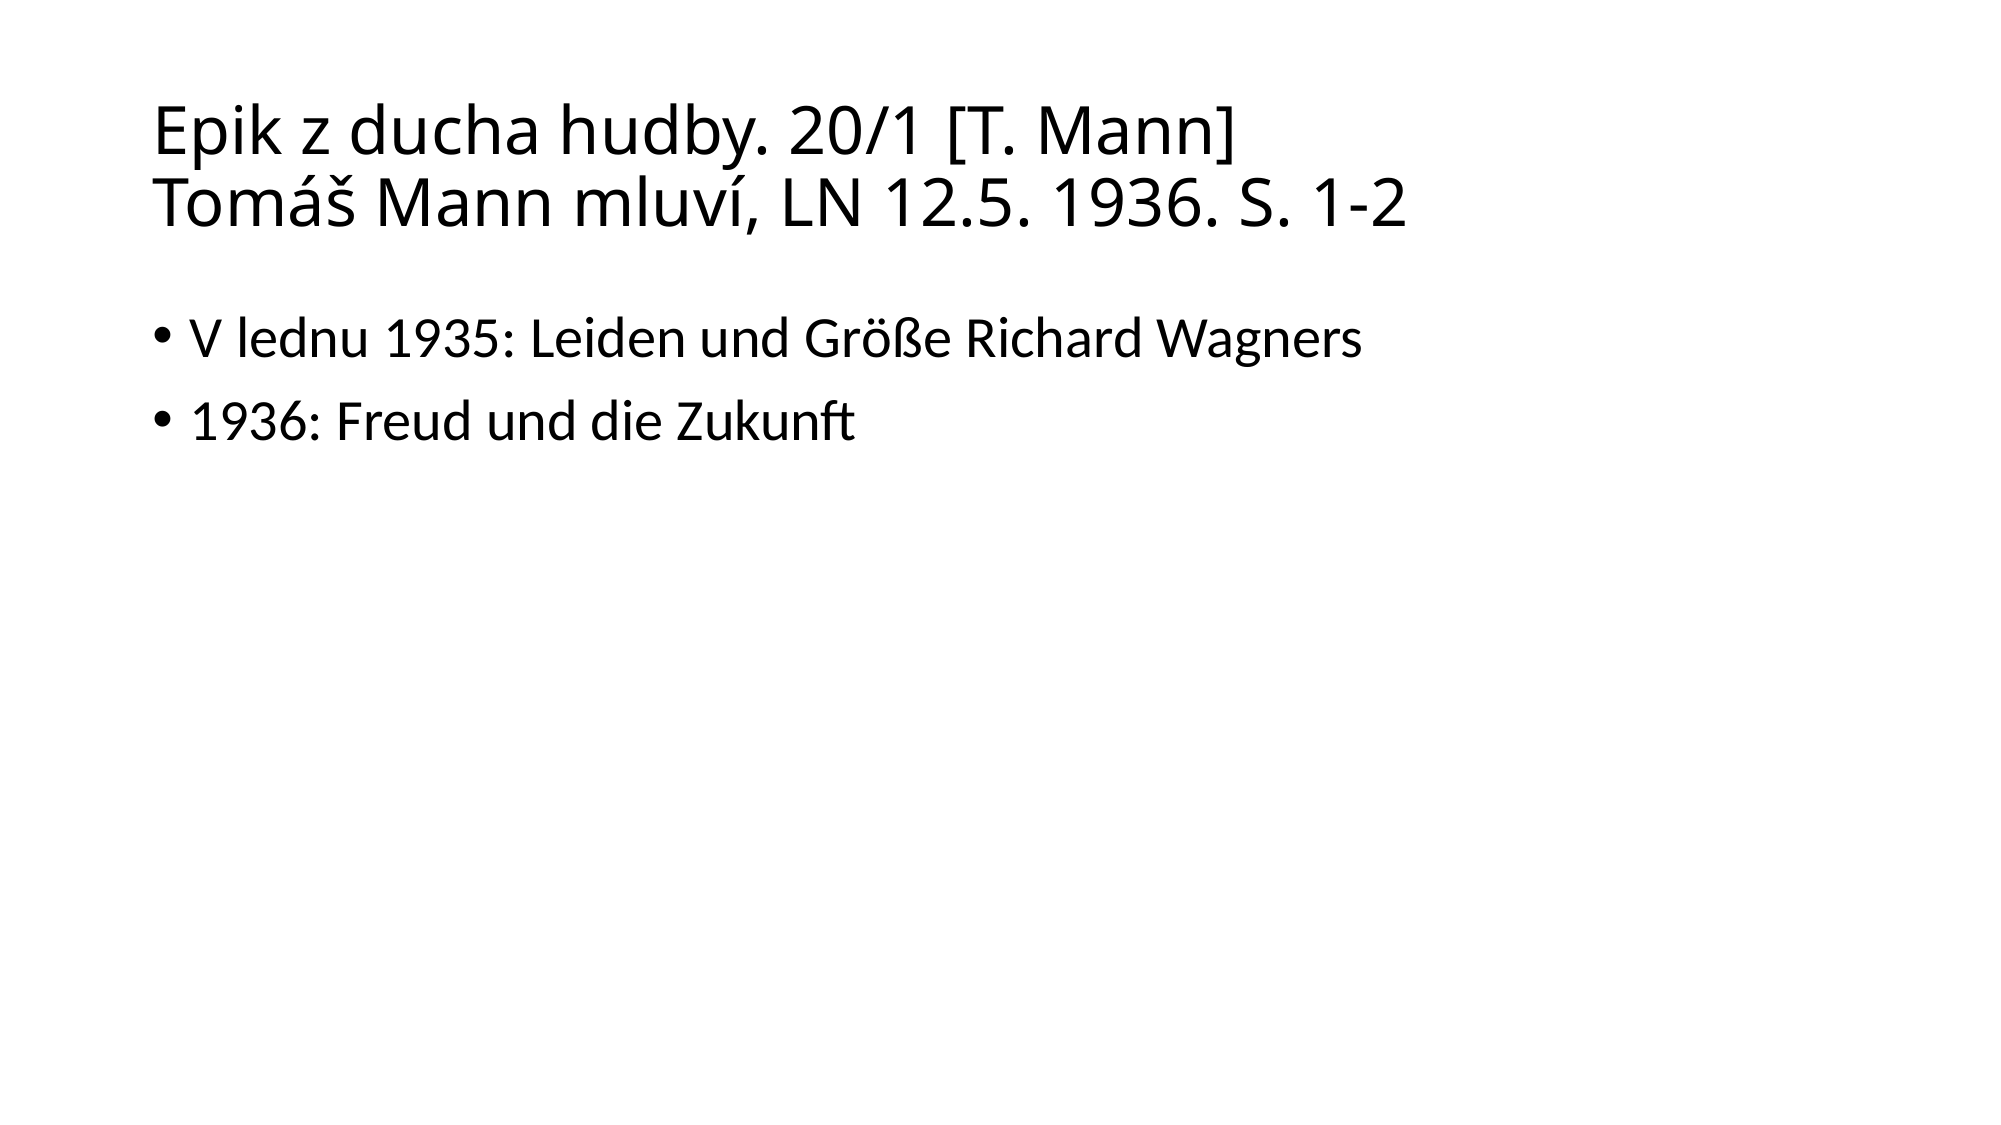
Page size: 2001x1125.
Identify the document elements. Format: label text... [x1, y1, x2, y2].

title Epik z ducha hudby. 20/1 [T. Mann] Tomáš Mann mluví, LN 12.5. 1936. S. 1-2 [137, 59, 1863, 278]
list V lednu 1935: Leiden und Größe Richard Wagners 1936: Freud und die Zukunft [137, 299, 1863, 1014]
